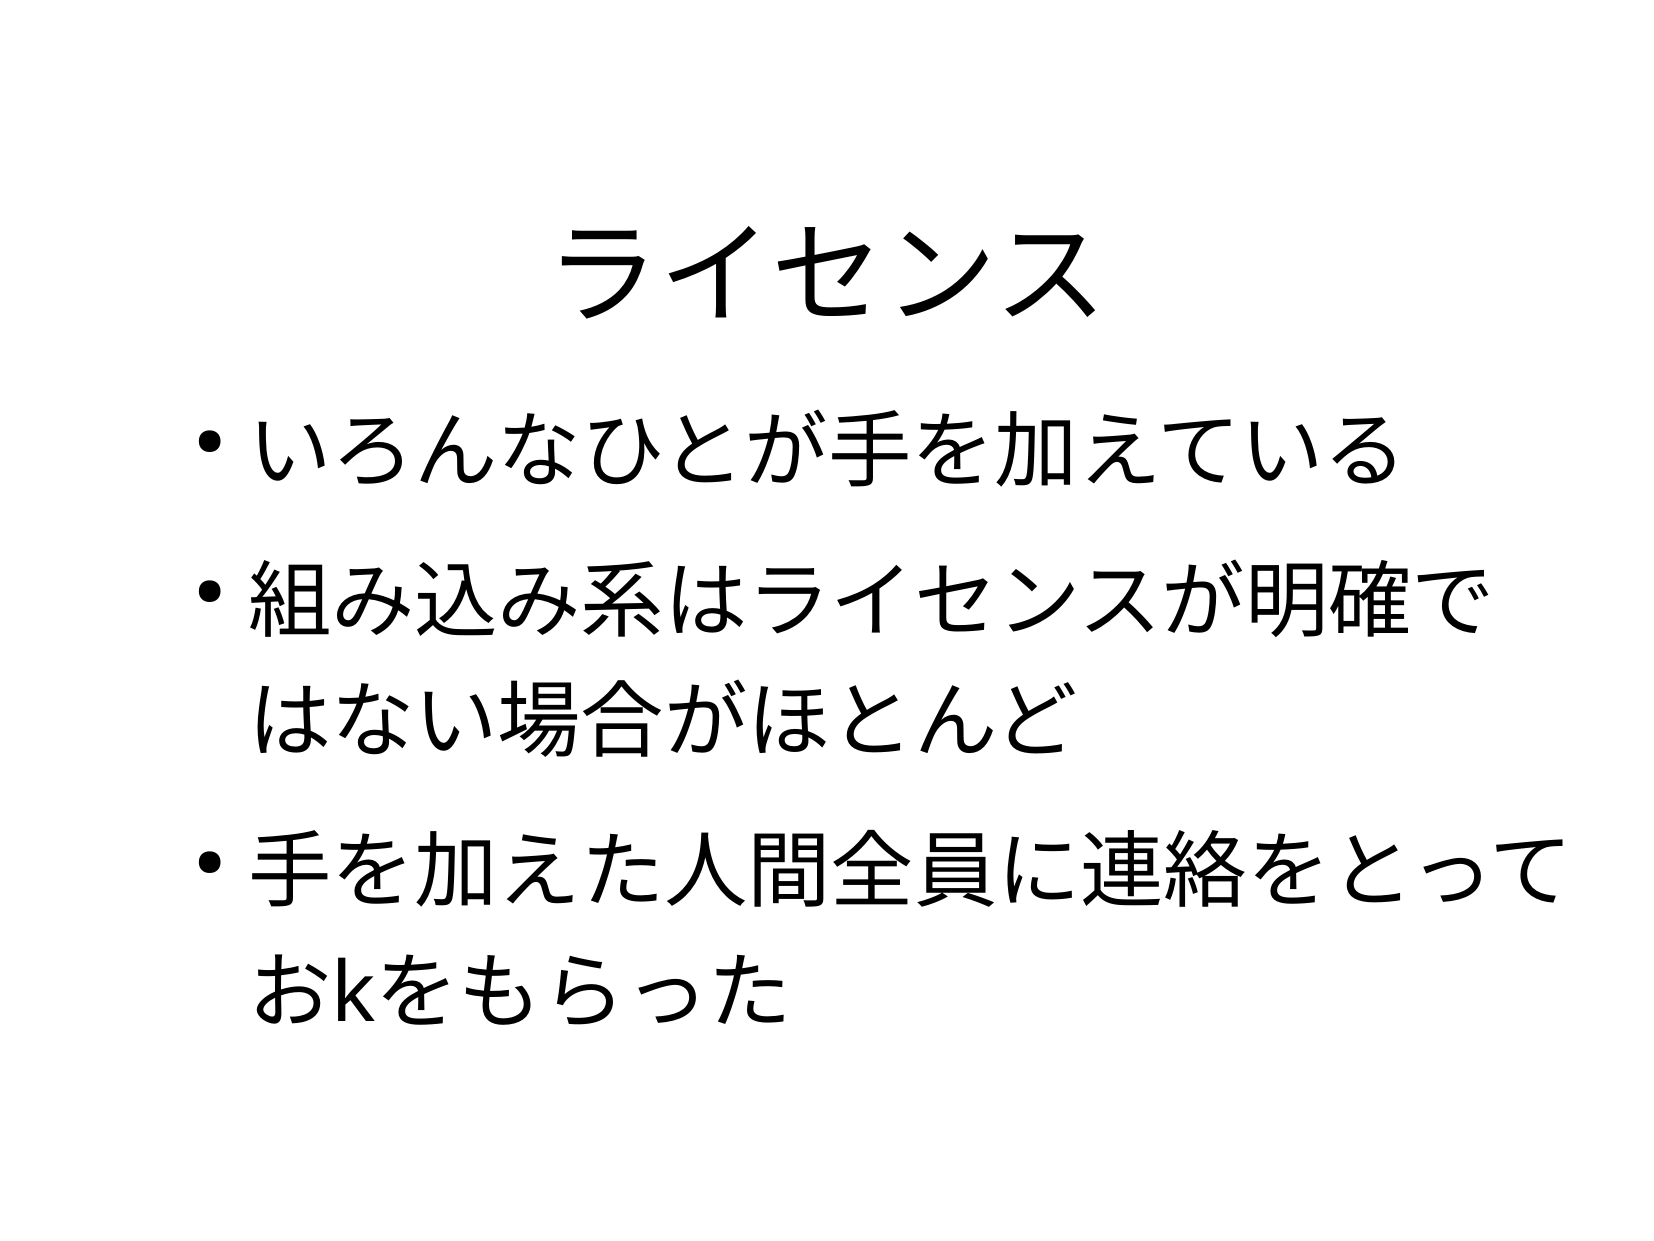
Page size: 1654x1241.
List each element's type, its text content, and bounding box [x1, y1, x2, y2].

title ライセンス [82, 161, 1571, 369]
list いろんなひとが手を加えている 組み込み系はライセンスが明確ではない場合がほとんど 手を加えた人間全員に連絡をとっておkをもらった [177, 383, 1571, 1203]
